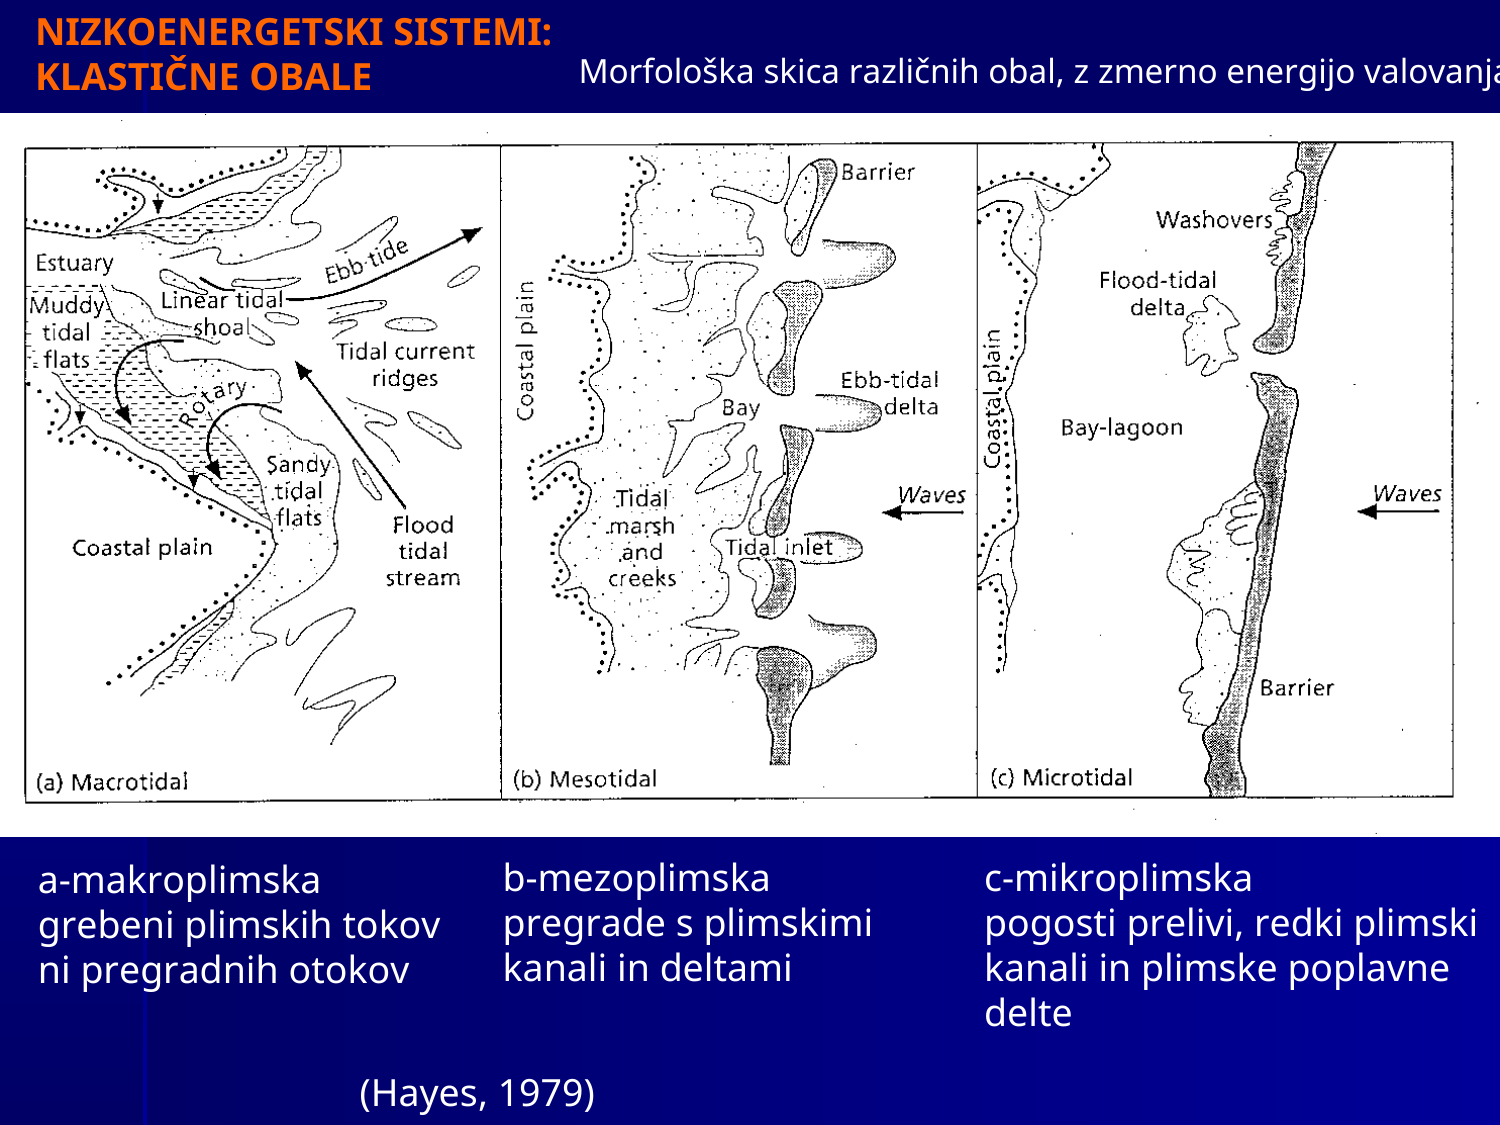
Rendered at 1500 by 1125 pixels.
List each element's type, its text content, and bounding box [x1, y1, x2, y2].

text_box b-mezoplimska pregrade s plimskimi kanali in deltami [487, 846, 889, 997]
text_box Morfološka skica različnih obal, z zmerno energijo valovanja [563, 42, 1500, 99]
picture [0, 113, 1500, 837]
text_box a-makroplimska grebeni plimskih tokov ni pregradnih otokov [23, 848, 456, 999]
text_box c-mikroplimska pogosti prelivi, redki plimski kanali in plimske poplavne delte [969, 846, 1494, 1042]
text_box NIZKOENERGETSKI SISTEMI: KLASTIČNE OBALE [20, 0, 568, 106]
text_box (Hayes, 1979) [344, 1061, 610, 1122]
